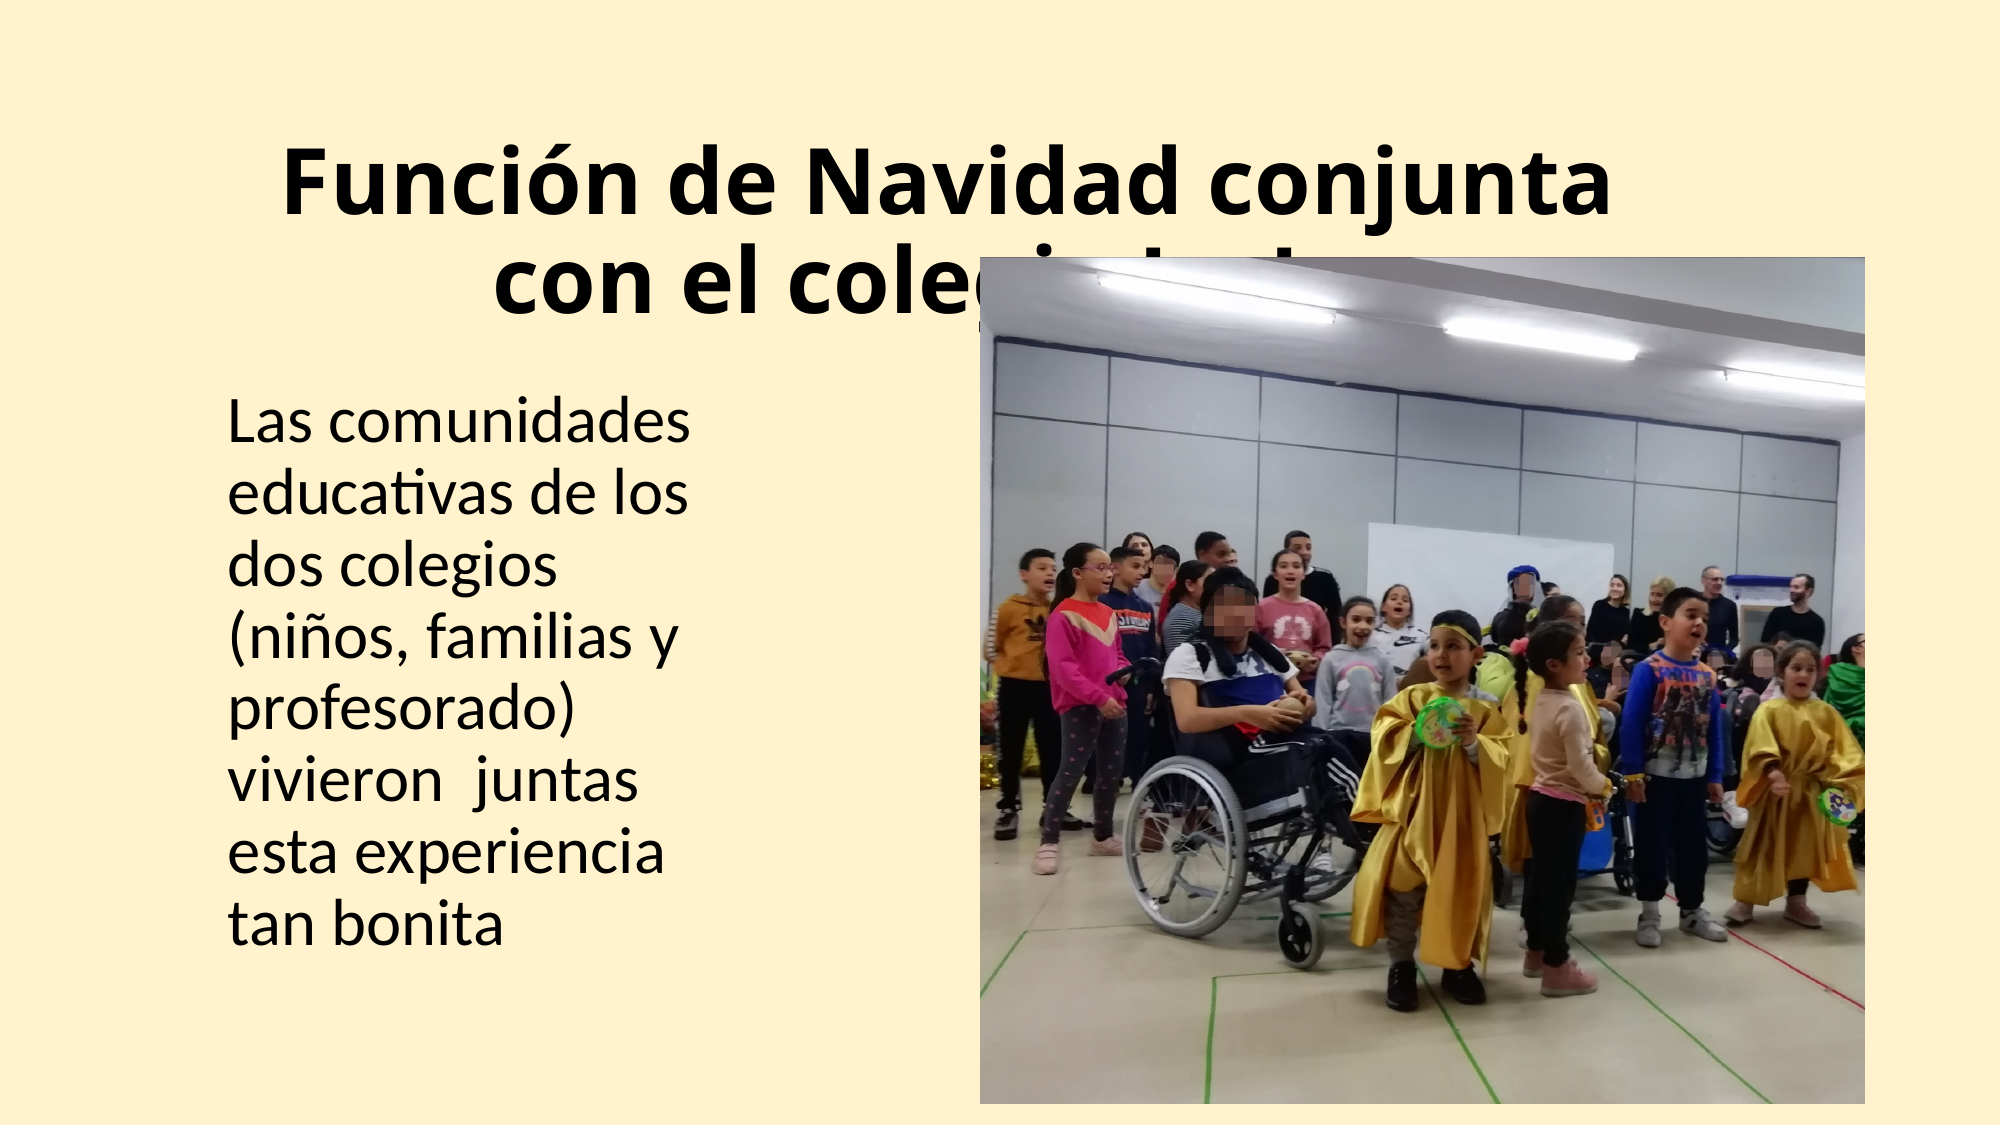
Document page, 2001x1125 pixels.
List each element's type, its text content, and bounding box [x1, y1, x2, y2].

title Función de Navidad conjunta con el colegio La Luz [85, 128, 1811, 346]
picture [980, 257, 1865, 1104]
list Las comunidades educativas de los dos colegios (niños, familias y profesorado) vivieron juntas esta experiencia tan bonita [212, 377, 712, 1047]
